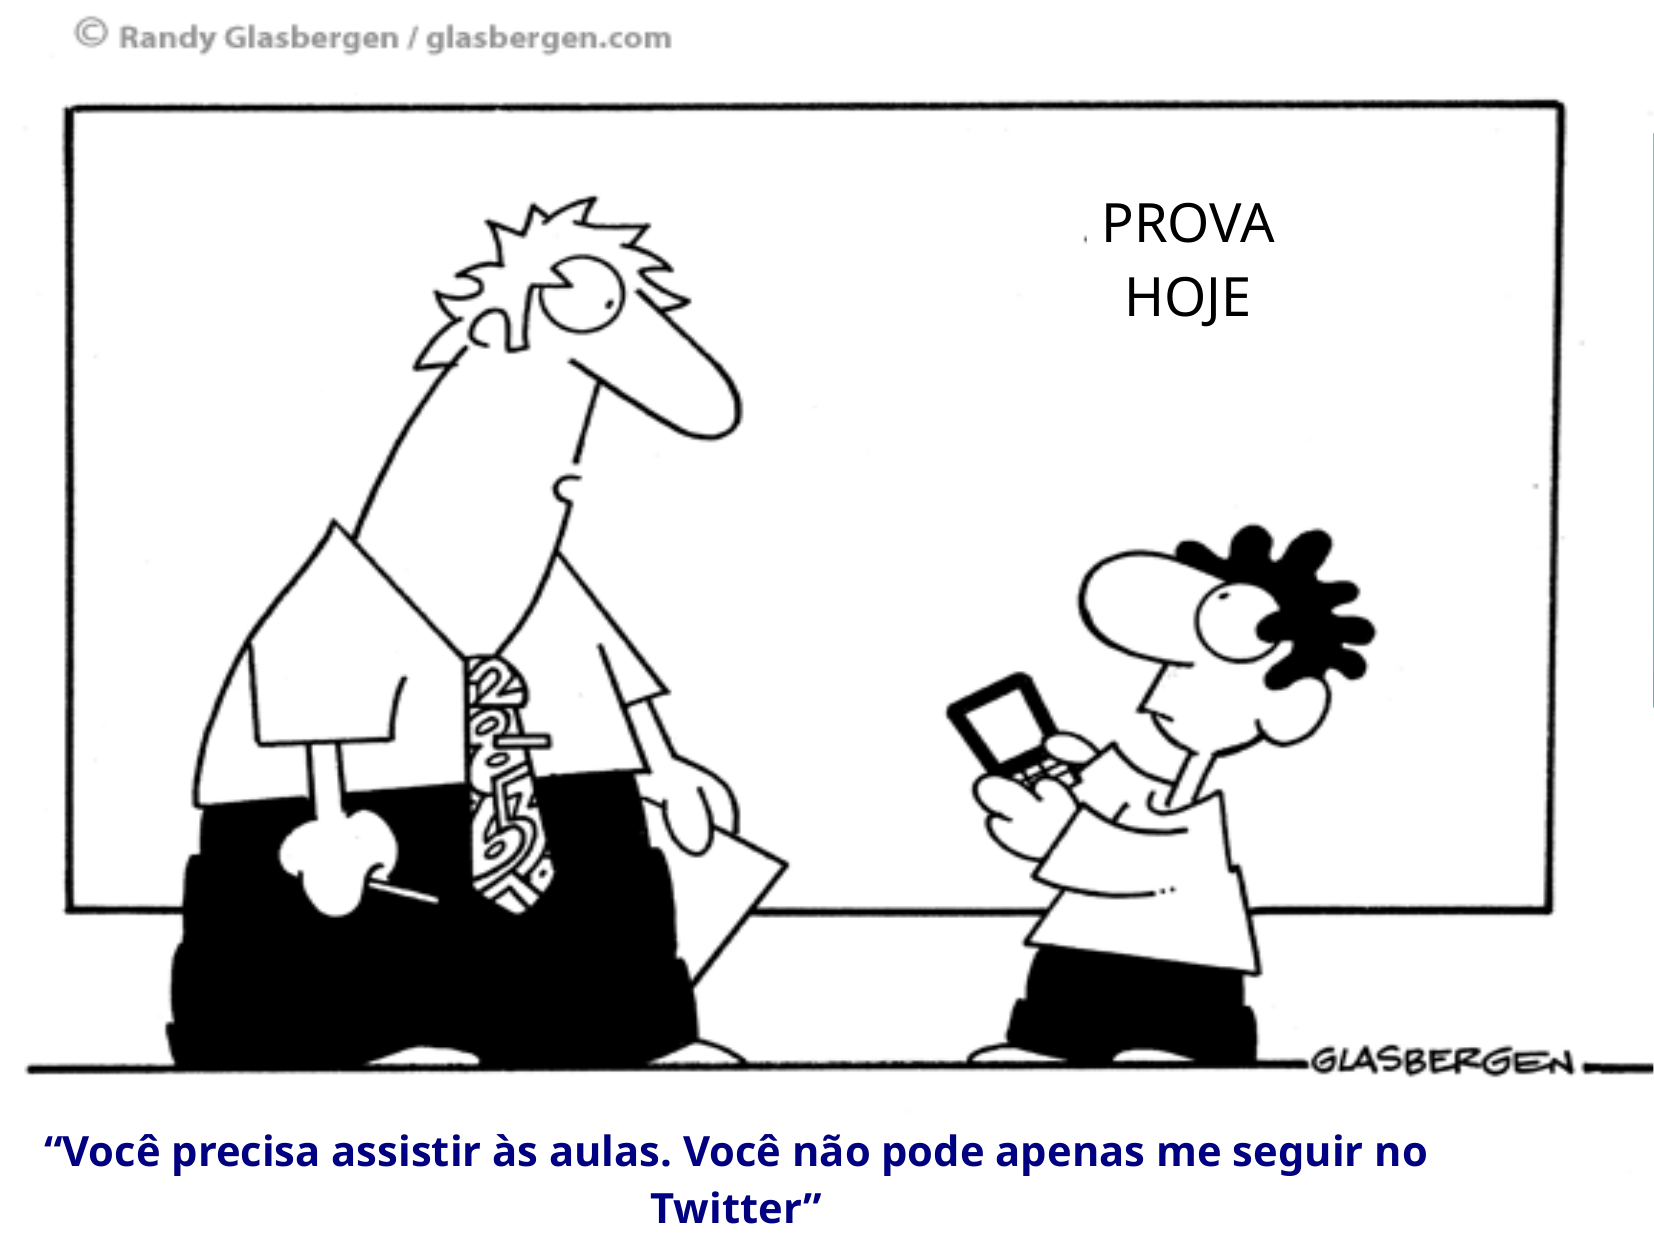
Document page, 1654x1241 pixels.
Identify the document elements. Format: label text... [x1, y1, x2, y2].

text_box “Você precisa assistir às aulas. Você não pode apenas me seguir no Twitter” [29, 1114, 1625, 1241]
text_box PROVA HOJE [1086, 177, 1327, 348]
picture [0, 0, 1654, 1241]
